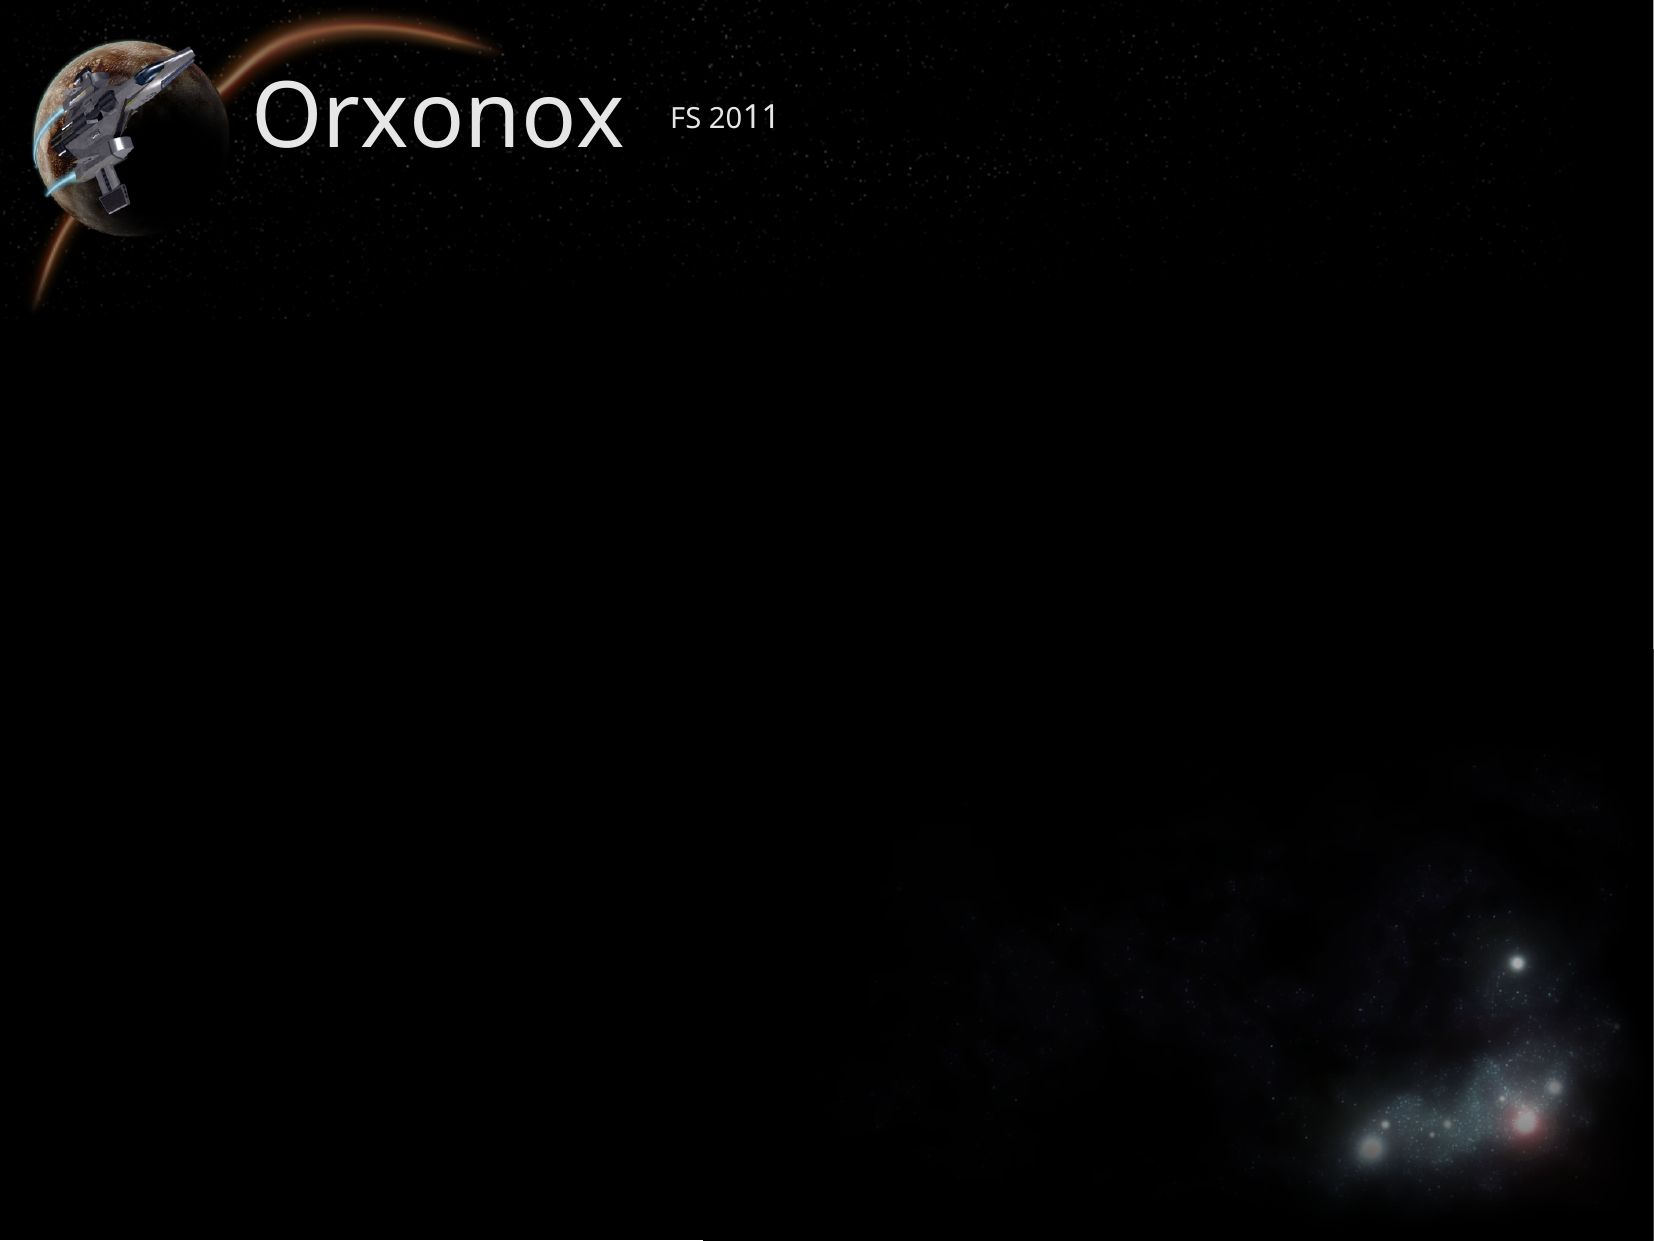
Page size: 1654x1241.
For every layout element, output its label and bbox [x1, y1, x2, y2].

picture [703, 649, 1654, 1241]
picture [0, 0, 1607, 443]
